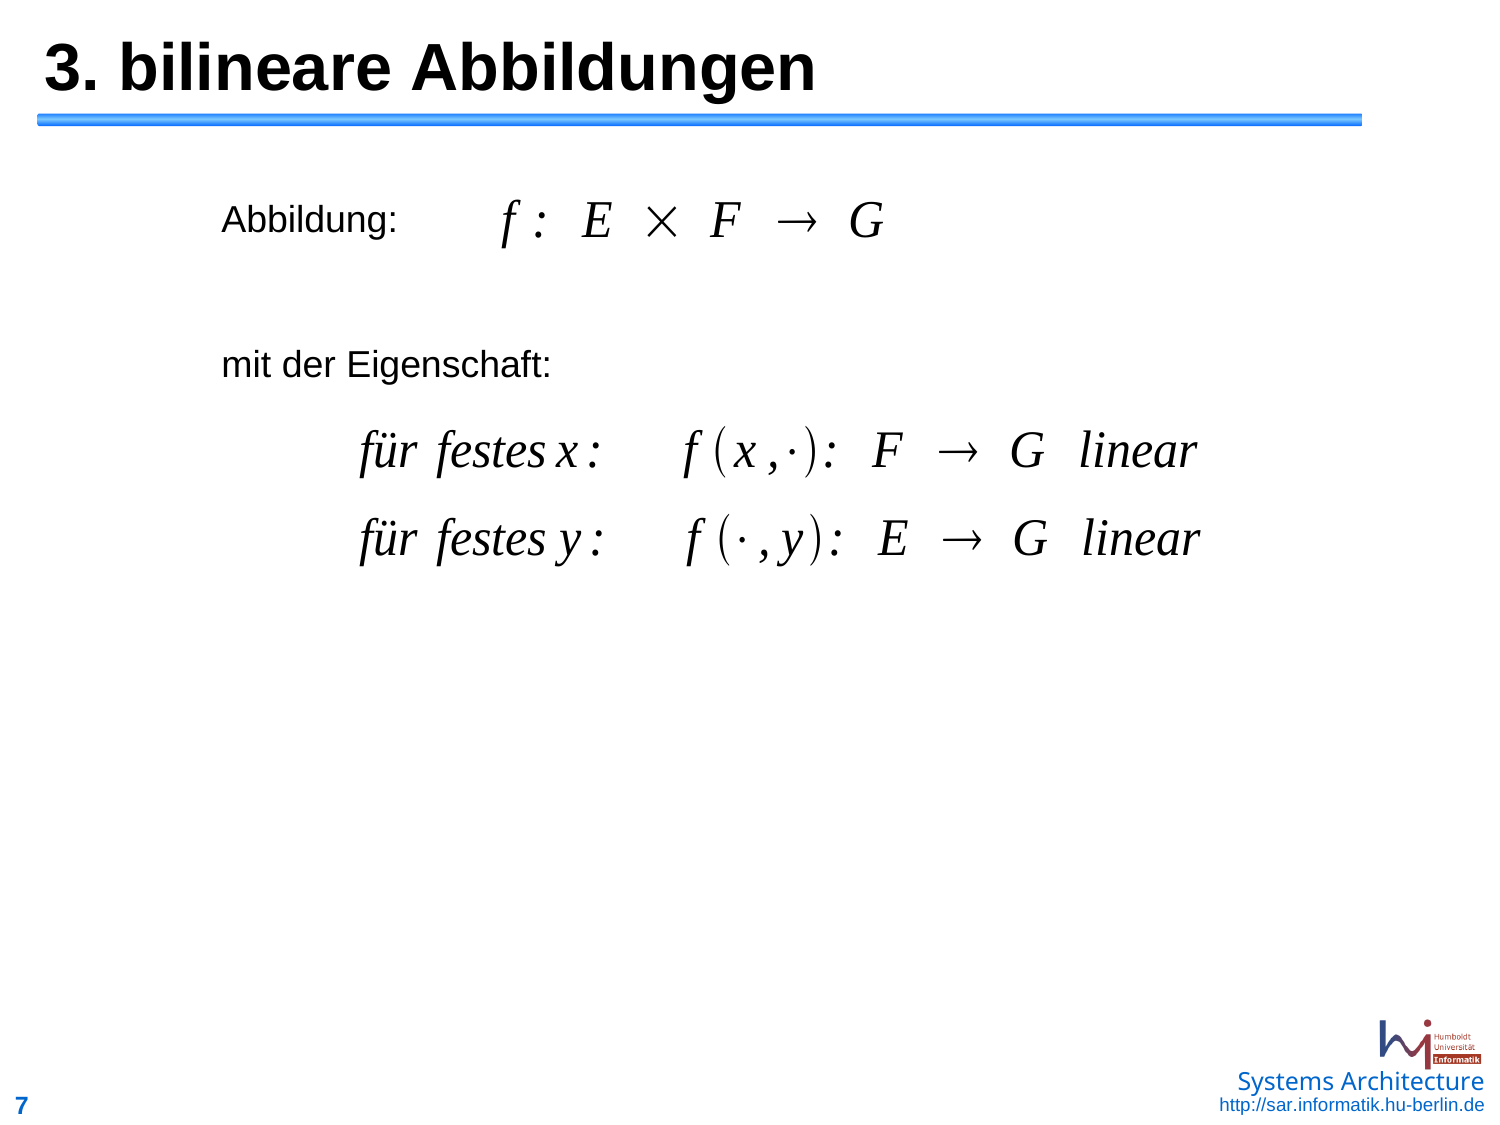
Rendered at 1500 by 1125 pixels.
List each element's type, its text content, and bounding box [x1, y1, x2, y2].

text_box Abbildung: [206, 191, 502, 249]
text_box mit der Eigenschaft: [206, 336, 591, 394]
chart [484, 188, 890, 249]
chart [342, 419, 1205, 480]
chart [342, 507, 1208, 569]
picture [1376, 1016, 1483, 1071]
title 3. bilineare Abbildungen [29, 11, 1500, 123]
